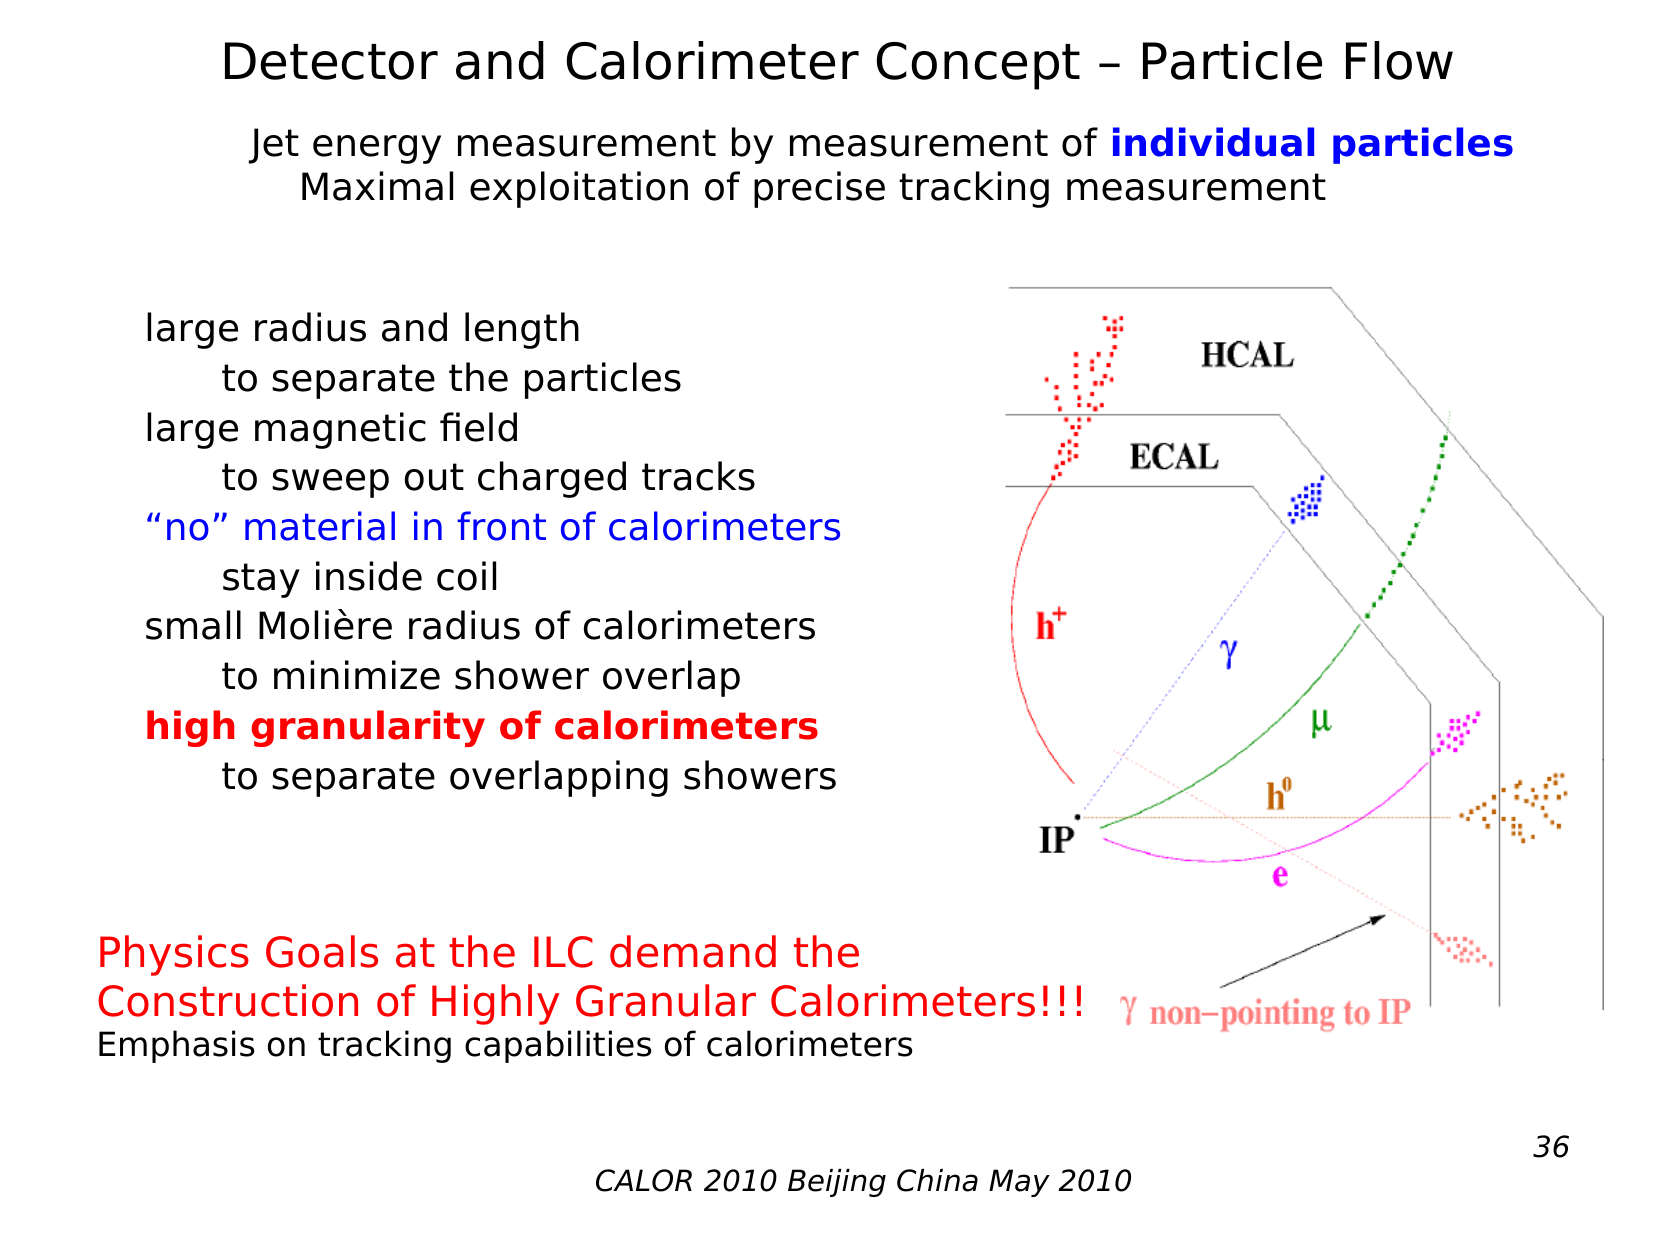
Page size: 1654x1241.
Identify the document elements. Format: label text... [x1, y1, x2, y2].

text_box Jet energy measurement by measurement of individual particles Maximal exploitation of precise tracking measurement [236, 114, 1502, 217]
title Detector and Calorimeter Concept – Particle Flow [135, 5, 1542, 119]
text_box Physics Goals at the ILC demand the Construction of Highly Granular Calorimeters!!! Emphasis on tracking capabilities of calorimeters [81, 921, 1102, 1072]
list large radius and length to separate the particles large magnetic field to sweep out charged tracks “no” material in front of calorimeters stay inside coil small Molière radius of calorimeters to minimize shower overlap high granularity of calorimeters to separate overlapping showers [112, 224, 1152, 863]
picture [1003, 268, 1604, 1042]
